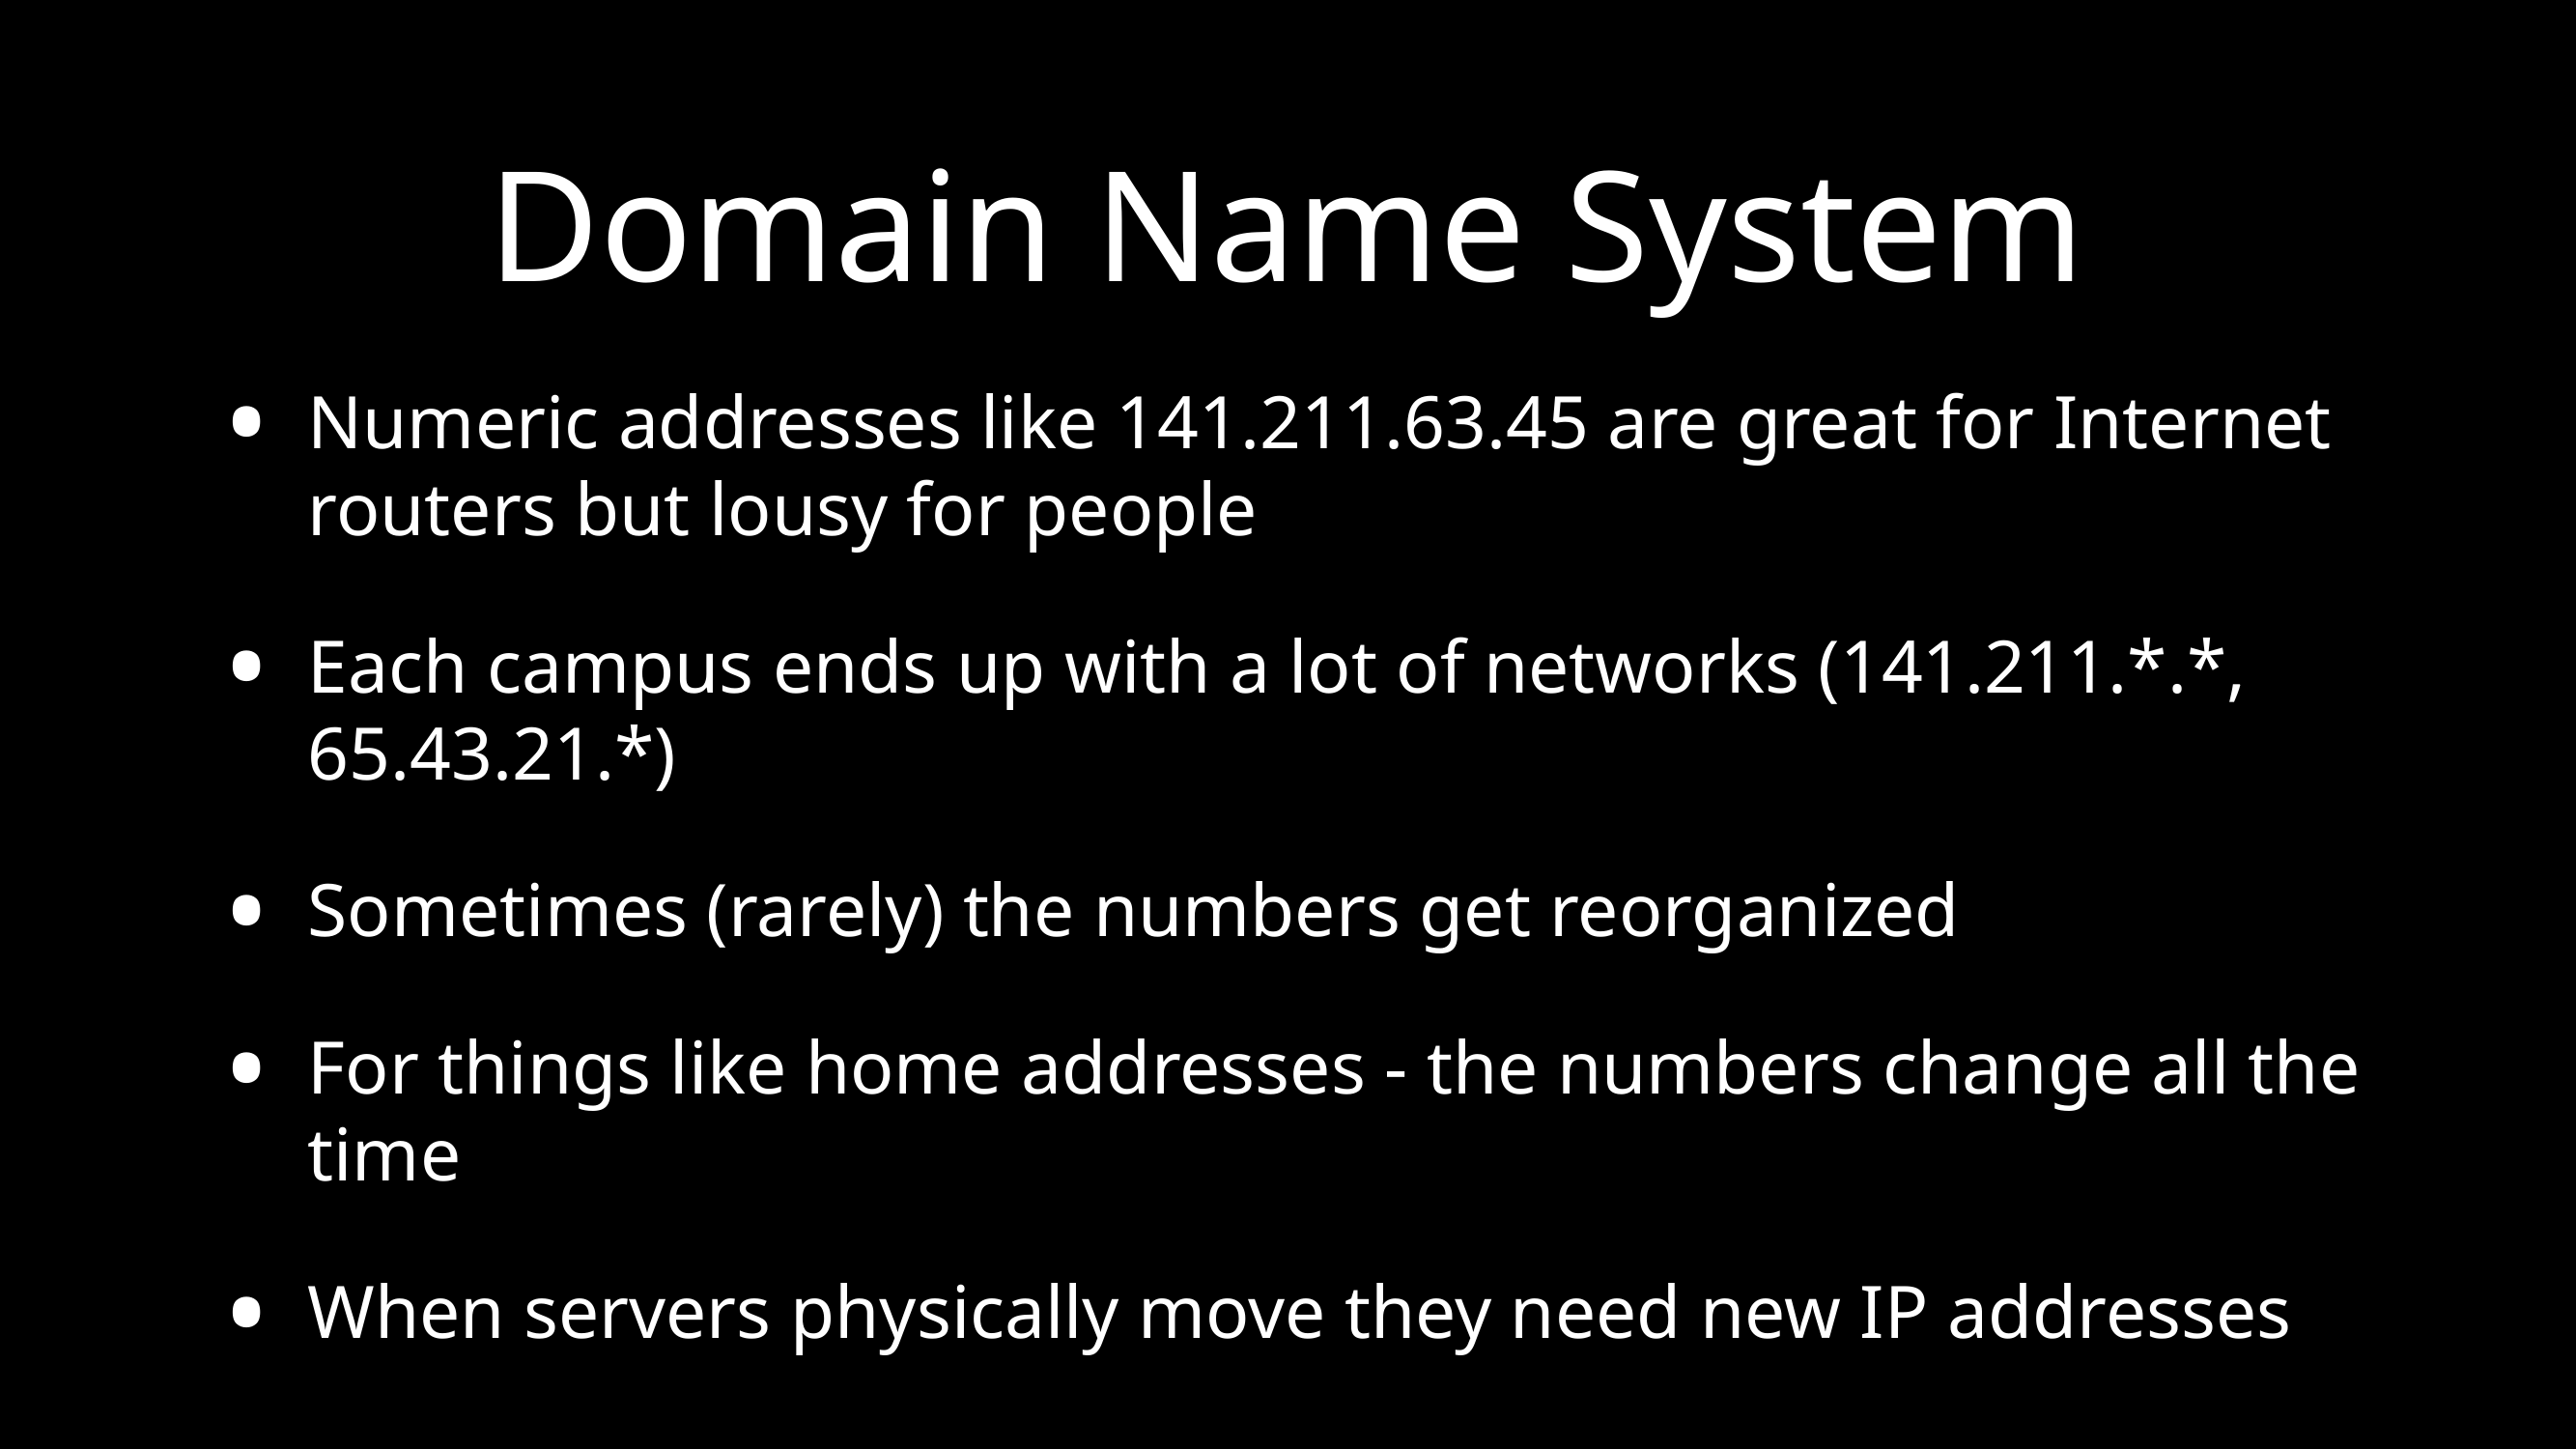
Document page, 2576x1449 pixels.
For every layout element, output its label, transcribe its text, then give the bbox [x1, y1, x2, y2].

title Domain Name System [183, 38, 2392, 403]
list Numeric addresses like 141.211.63.45 are great for Internet routers but lousy for people Each campus ends up with a lot of networks (141.211.*.*, 65.43.21.*) Sometimes (rarely) the numbers get reorganized For things like home addresses - the numbers change all the time When servers physically move they need new IP addresses [183, 412, 2392, 1317]
